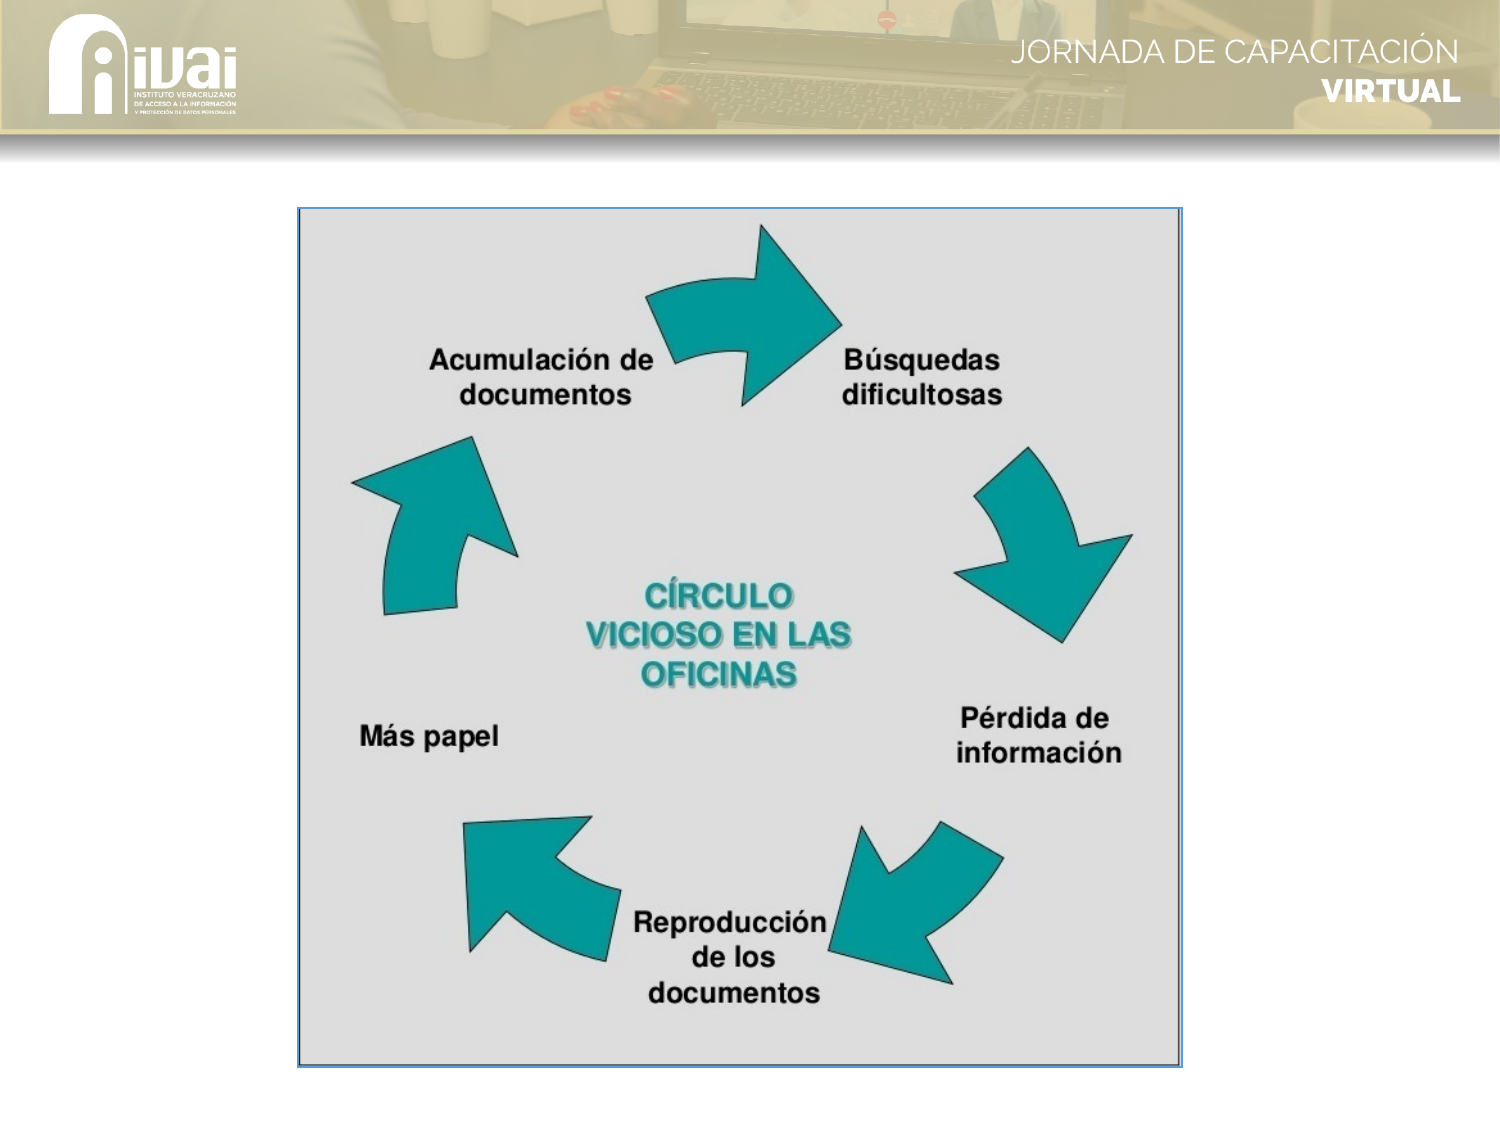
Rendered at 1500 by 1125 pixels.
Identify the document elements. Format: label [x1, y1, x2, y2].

picture [299, 208, 1182, 1067]
